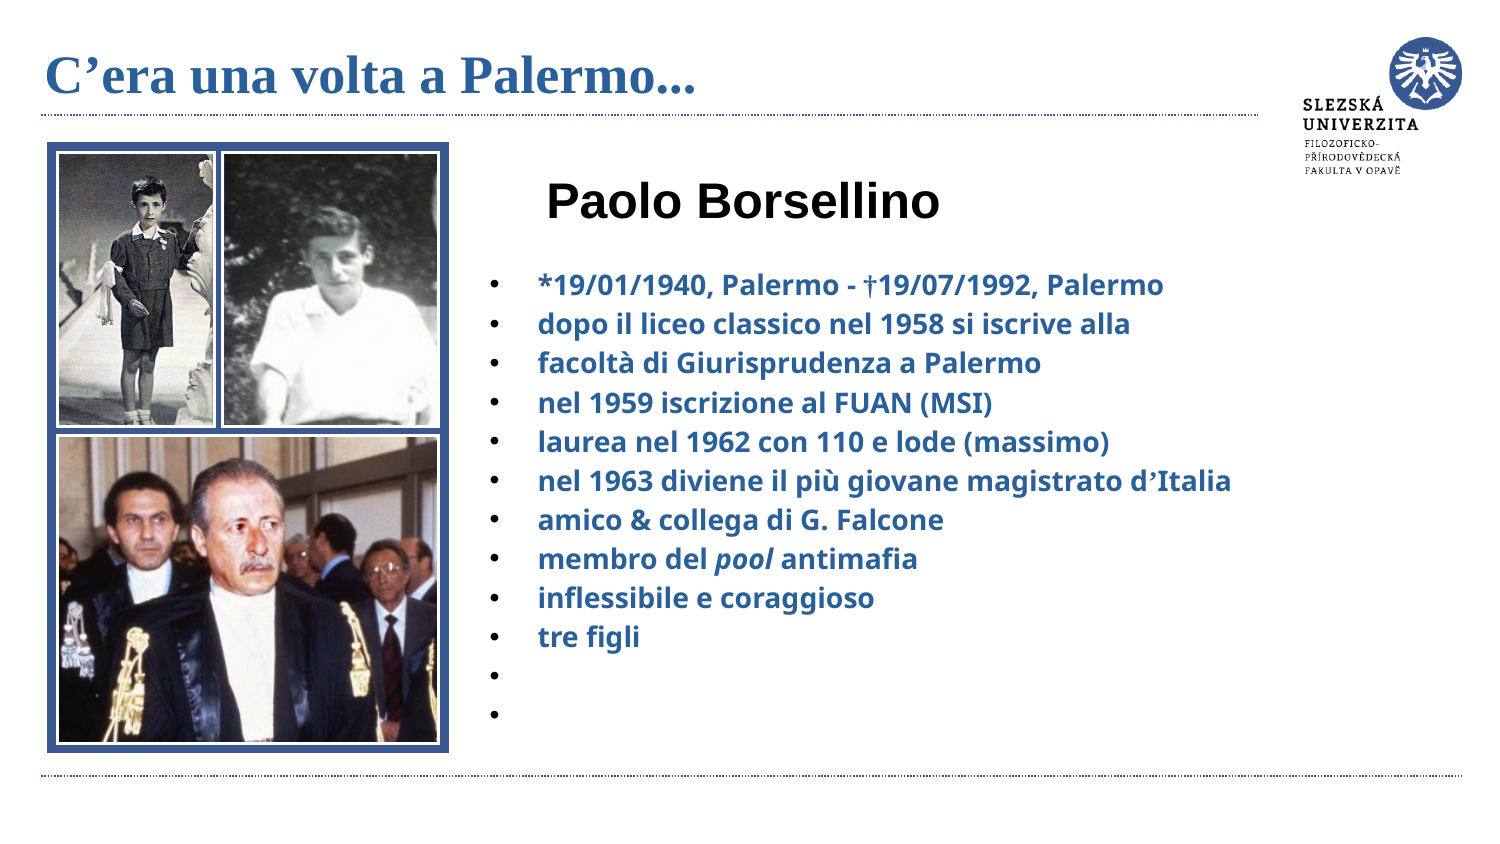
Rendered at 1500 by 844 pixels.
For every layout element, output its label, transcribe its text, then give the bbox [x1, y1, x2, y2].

text_box Paolo Borsellino [531, 165, 1406, 249]
picture [59, 437, 438, 742]
title Cʼera una volta a Palermo... [29, 32, 1123, 116]
picture [224, 153, 437, 426]
list *19/01/1940, Palermo - †19/07/1992, Palermo dopo il liceo classico nel 1958 si iscrive alla facoltà di Giurisprudenza a Palermo nel 1959 iscrizione al FUAN (MSI) laurea nel 1962 con 110 e lode (massimo) nel 1963 diviene il più giovane magistrato dʼItalia amico & collega di G. Falcone membro del pool antimafia inflessibile e coraggioso tre figli [474, 259, 1489, 662]
text_box [47, 142, 449, 753]
picture [59, 153, 213, 426]
